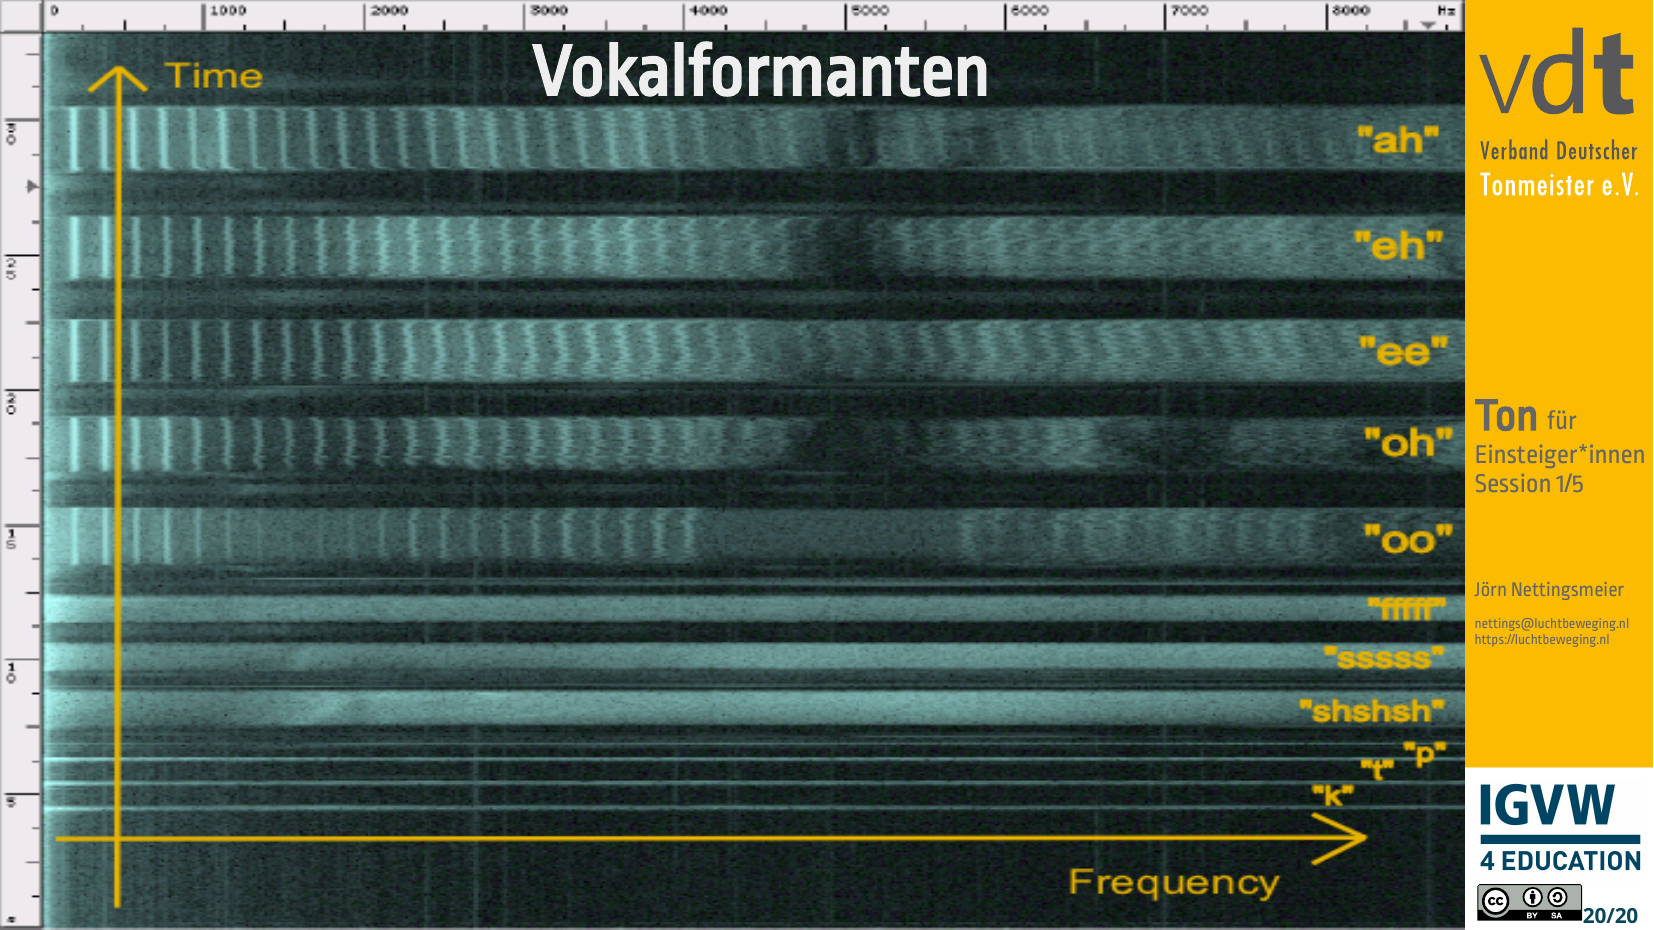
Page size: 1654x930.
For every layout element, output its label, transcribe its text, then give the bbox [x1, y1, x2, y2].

picture [1477, 780, 1646, 882]
picture [0, 0, 1465, 930]
title Vokalformanten [82, 1, 1441, 142]
